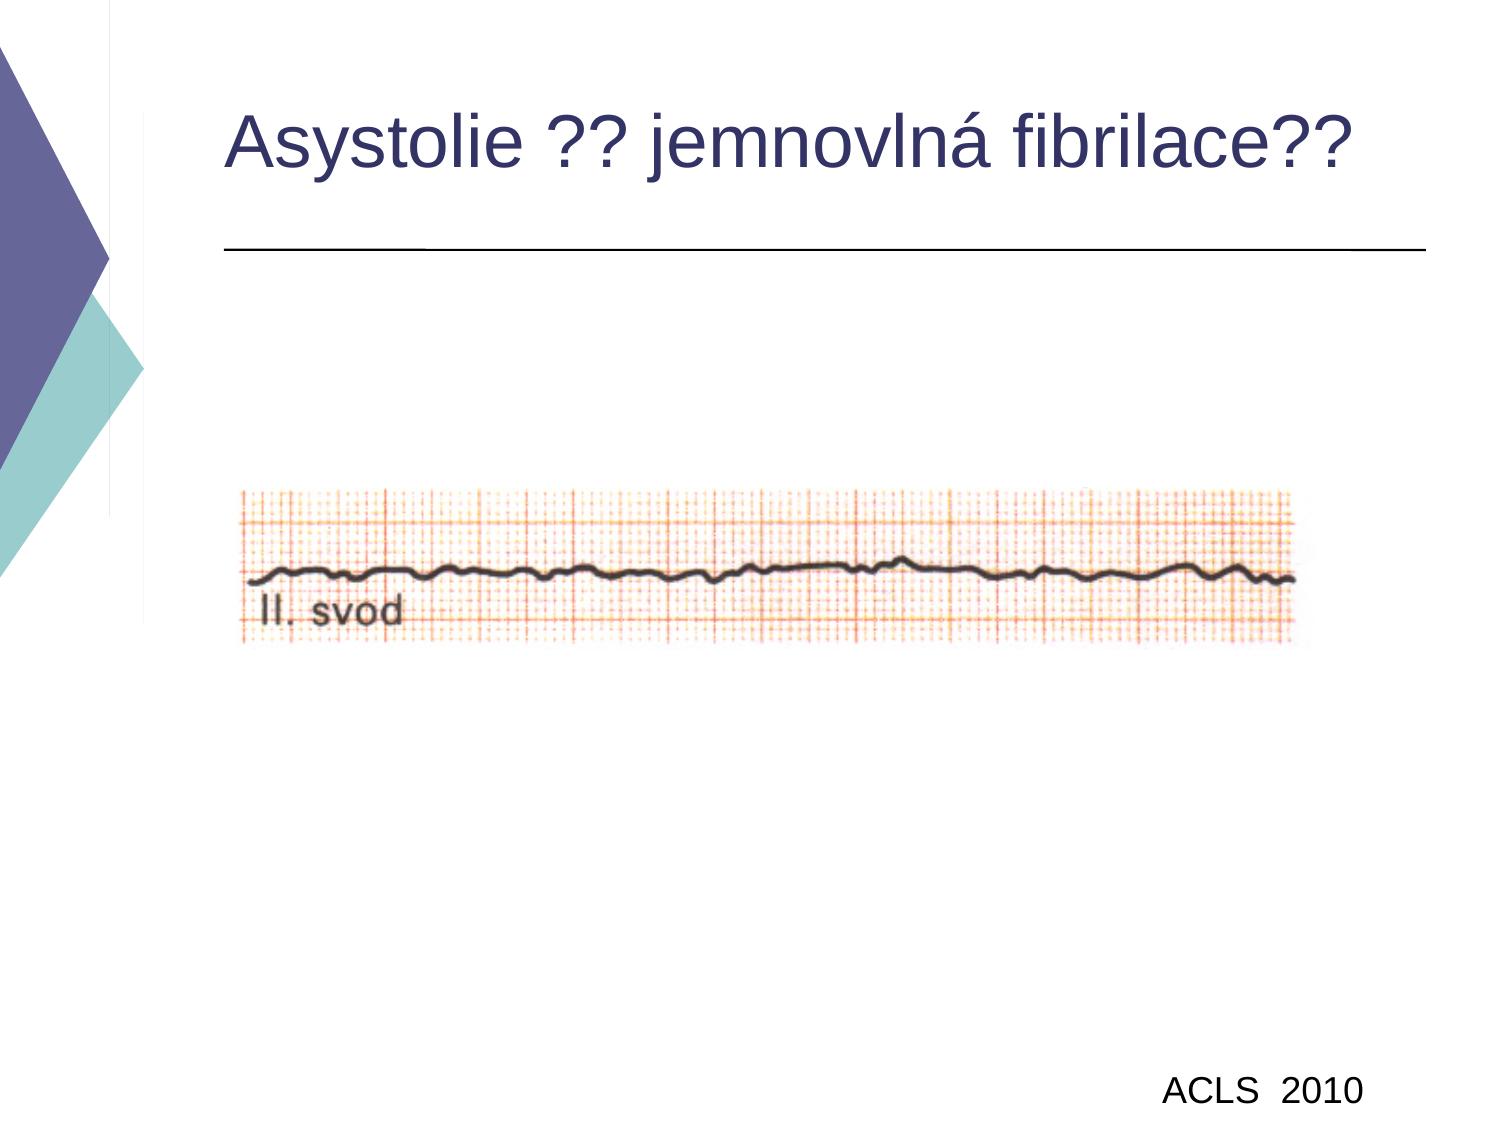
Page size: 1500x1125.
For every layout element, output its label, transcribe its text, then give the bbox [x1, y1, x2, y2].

title Asystolie ?? jemnovlná fibrilace?? [224, 41, 1425, 237]
picture [236, 487, 1317, 650]
text_box ACLS 2010 [1147, 1064, 1379, 1125]
